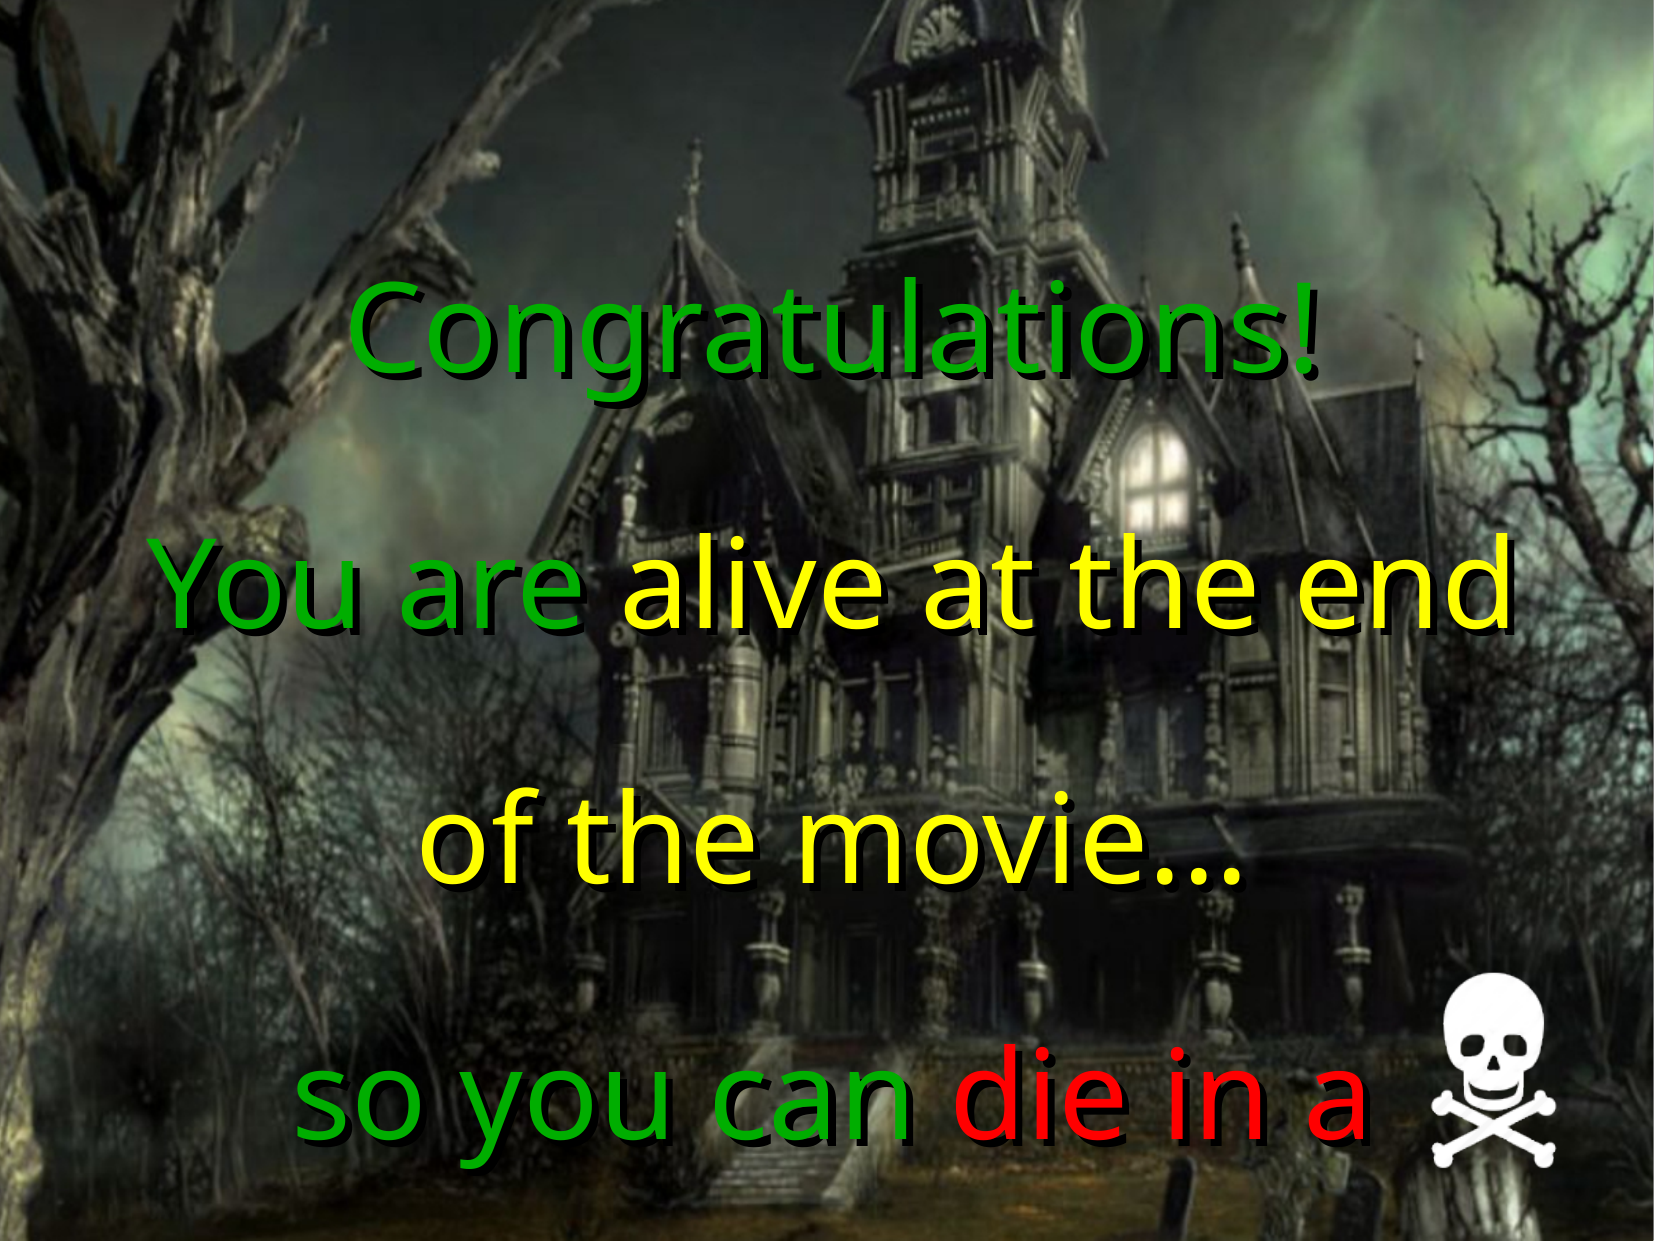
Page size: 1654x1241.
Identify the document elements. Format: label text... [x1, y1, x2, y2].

picture [0, 0, 1654, 1241]
text_box Congratulations! You are alive at the end of the movie... so you can die in a sequel! [129, 146, 1536, 1184]
